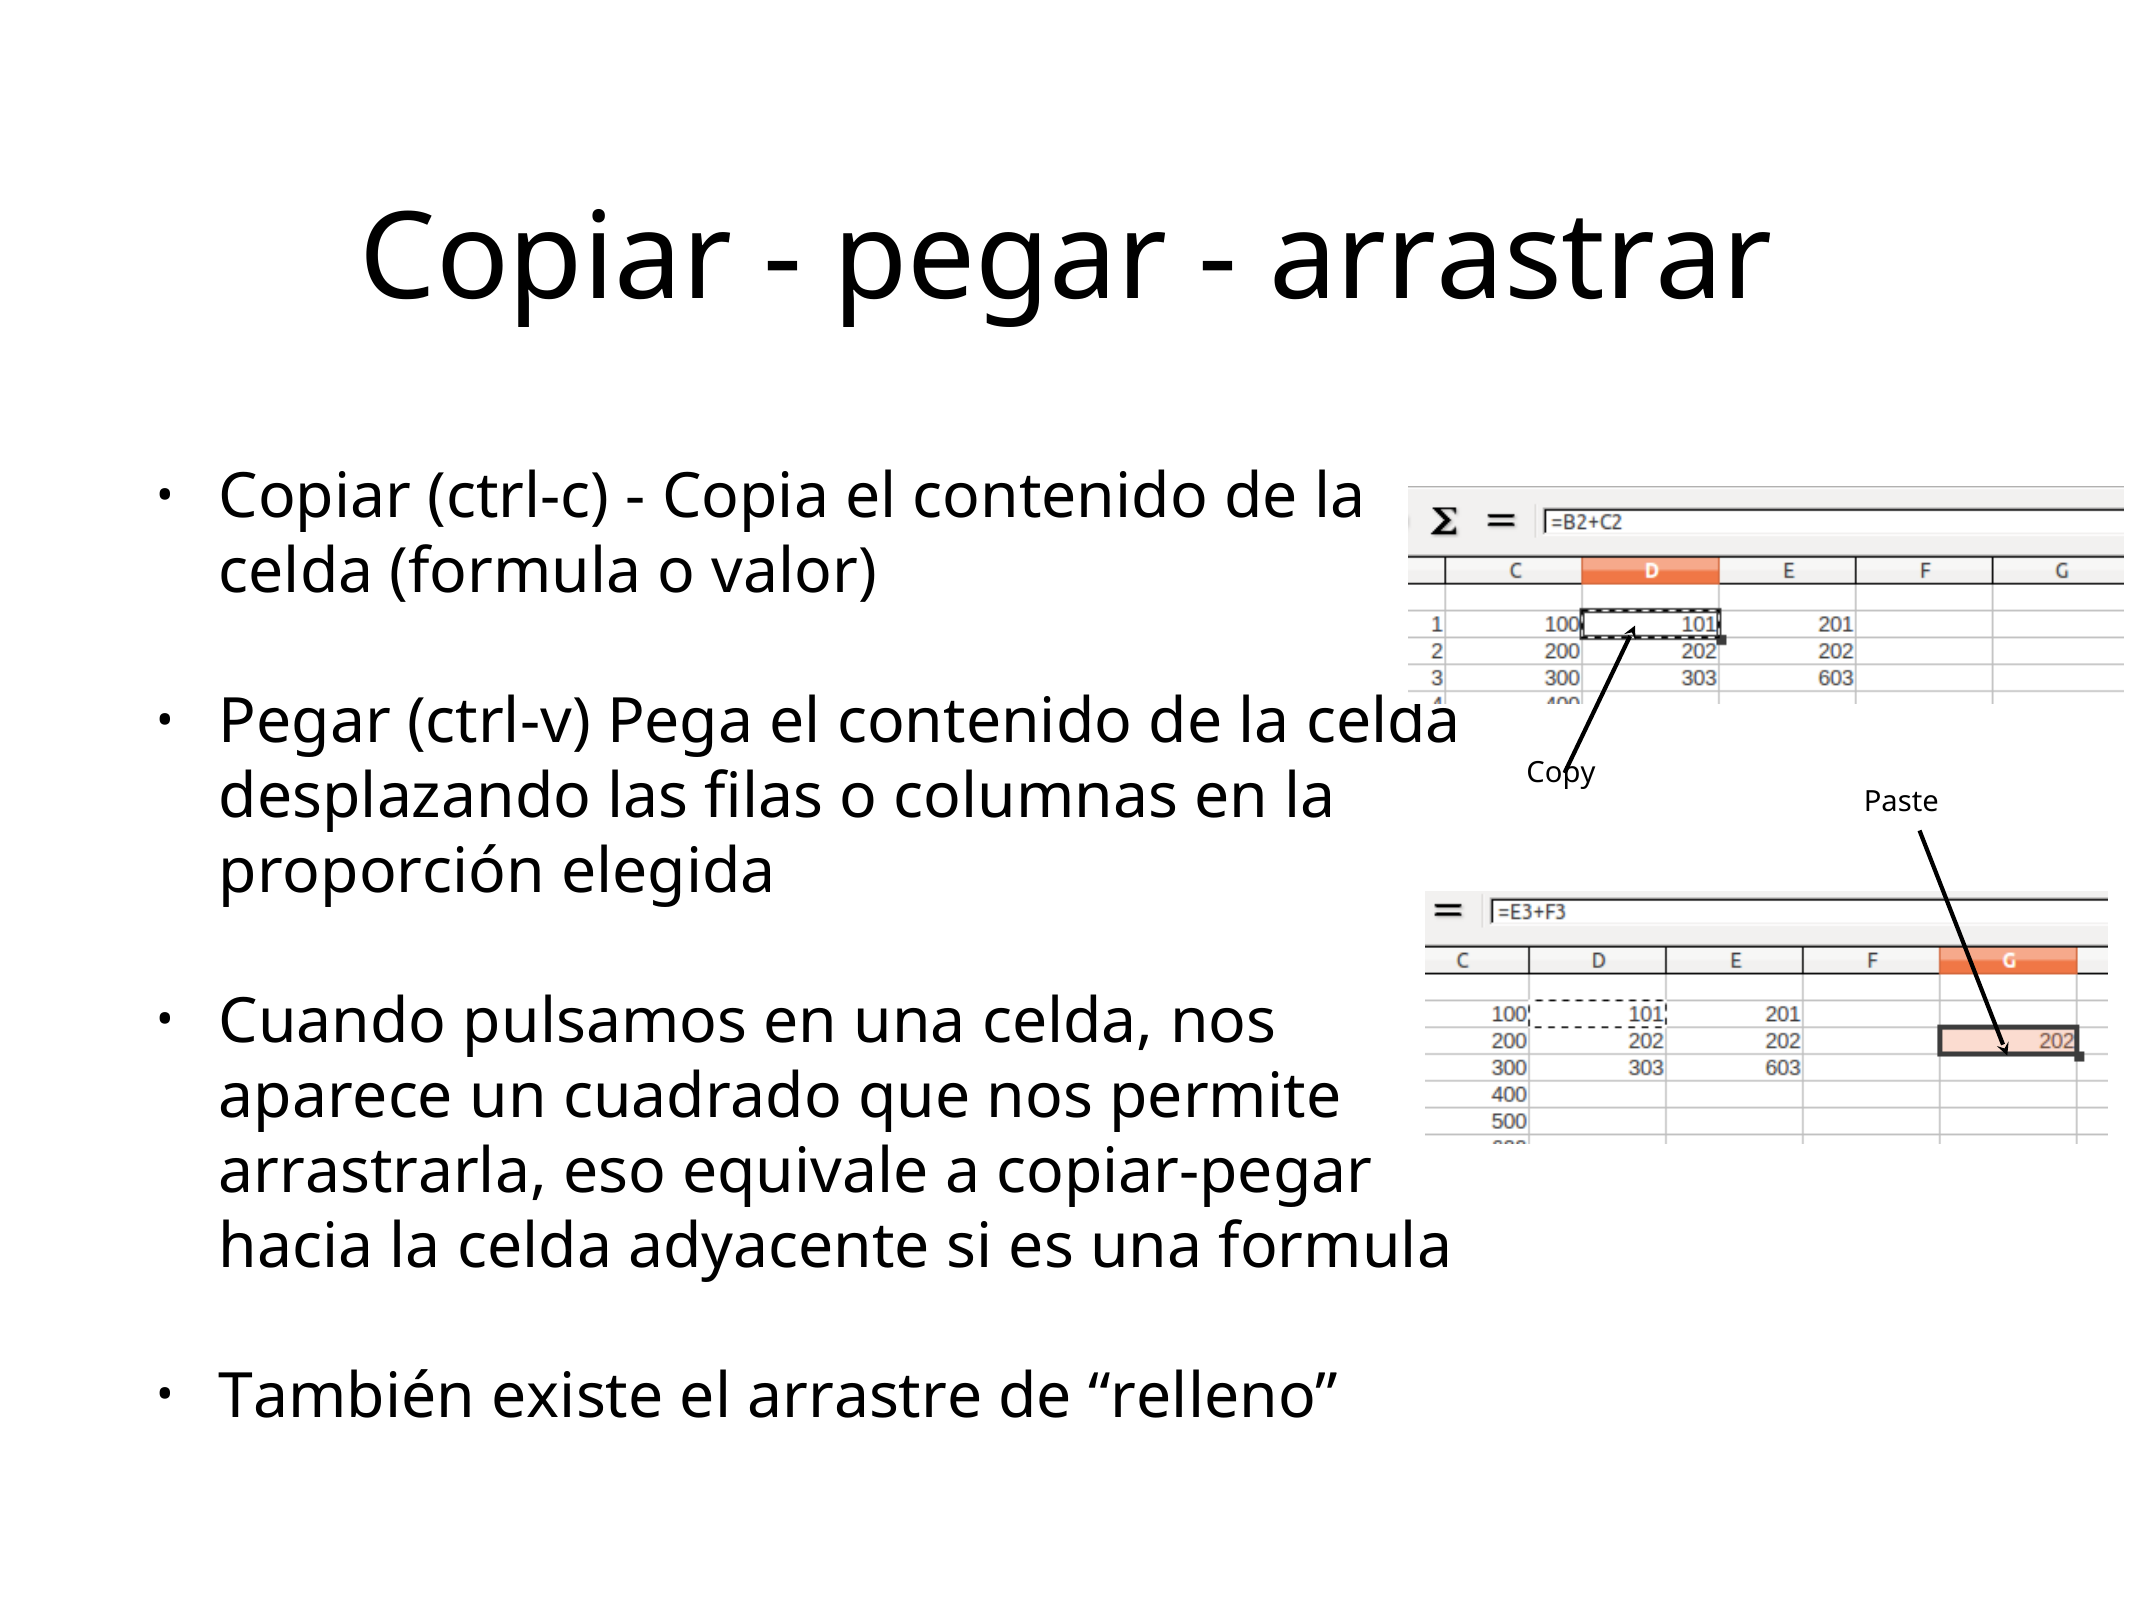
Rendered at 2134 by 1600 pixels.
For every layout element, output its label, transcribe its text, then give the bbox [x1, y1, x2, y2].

text_box Copy [1567, 768, 1576, 780]
list Copiar (ctrl-c) - Copia el contenido de la celda (formula o valor) Pegar (ctrl-v) Pega el contenido de la celda desplazando las filas o columnas en la proporción elegida Cuando pulsamos en una celda, nos aparece un cuadrado que nos permite arrastrarla, eso equivale a copiar-pegar hacia la celda adyacente si es una formula También existe el arrastre de “relleno” [156, 427, 1479, 1459]
picture [1408, 486, 2124, 704]
text_box Copy [1518, 744, 1605, 797]
text_box Paste [1855, 774, 1948, 826]
title Copiar - pegar - arrastrar [156, 72, 1978, 428]
picture [1425, 891, 2108, 1144]
